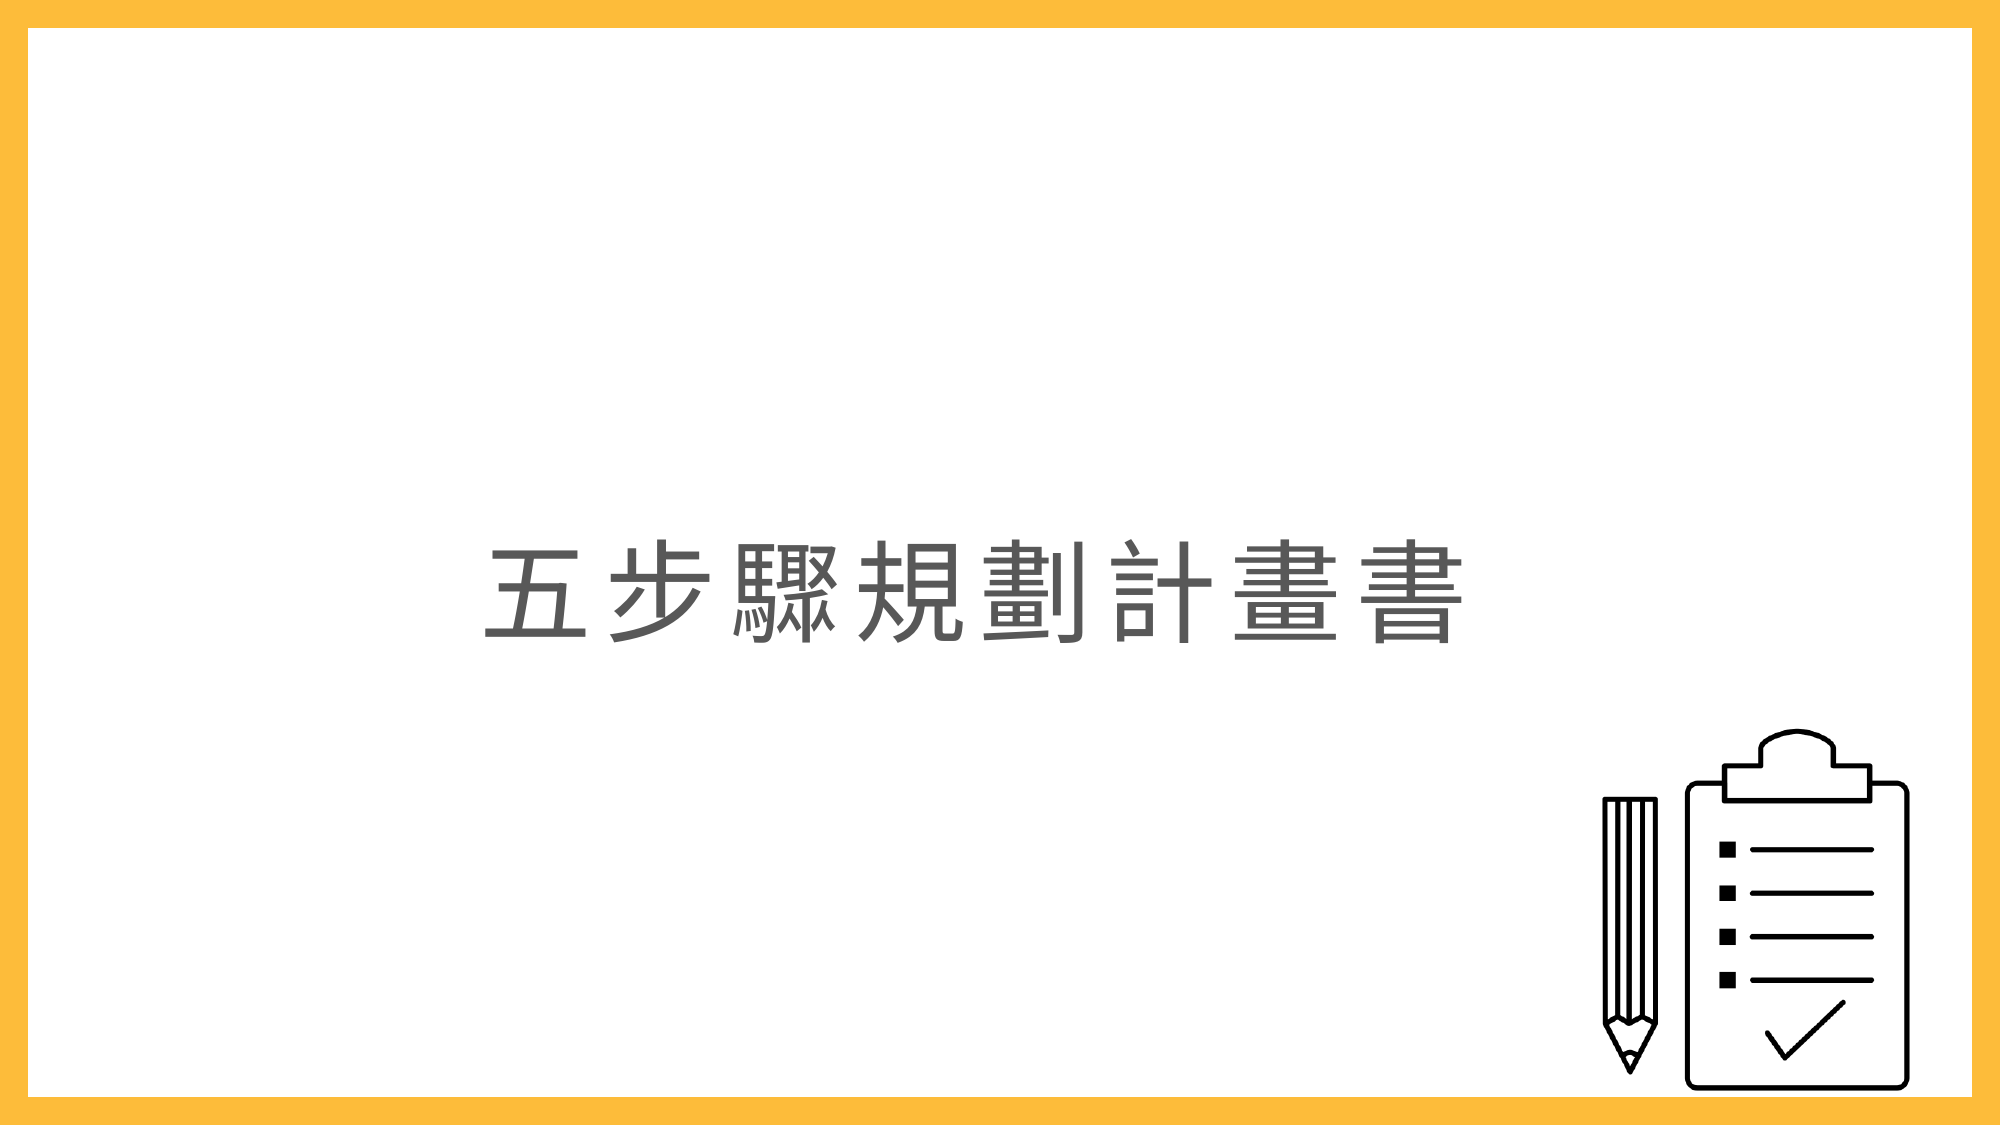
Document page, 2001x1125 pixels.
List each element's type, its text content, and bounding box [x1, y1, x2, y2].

title 五步驟規劃計畫書 [478, 494, 1510, 684]
picture [1494, 700, 1972, 1097]
